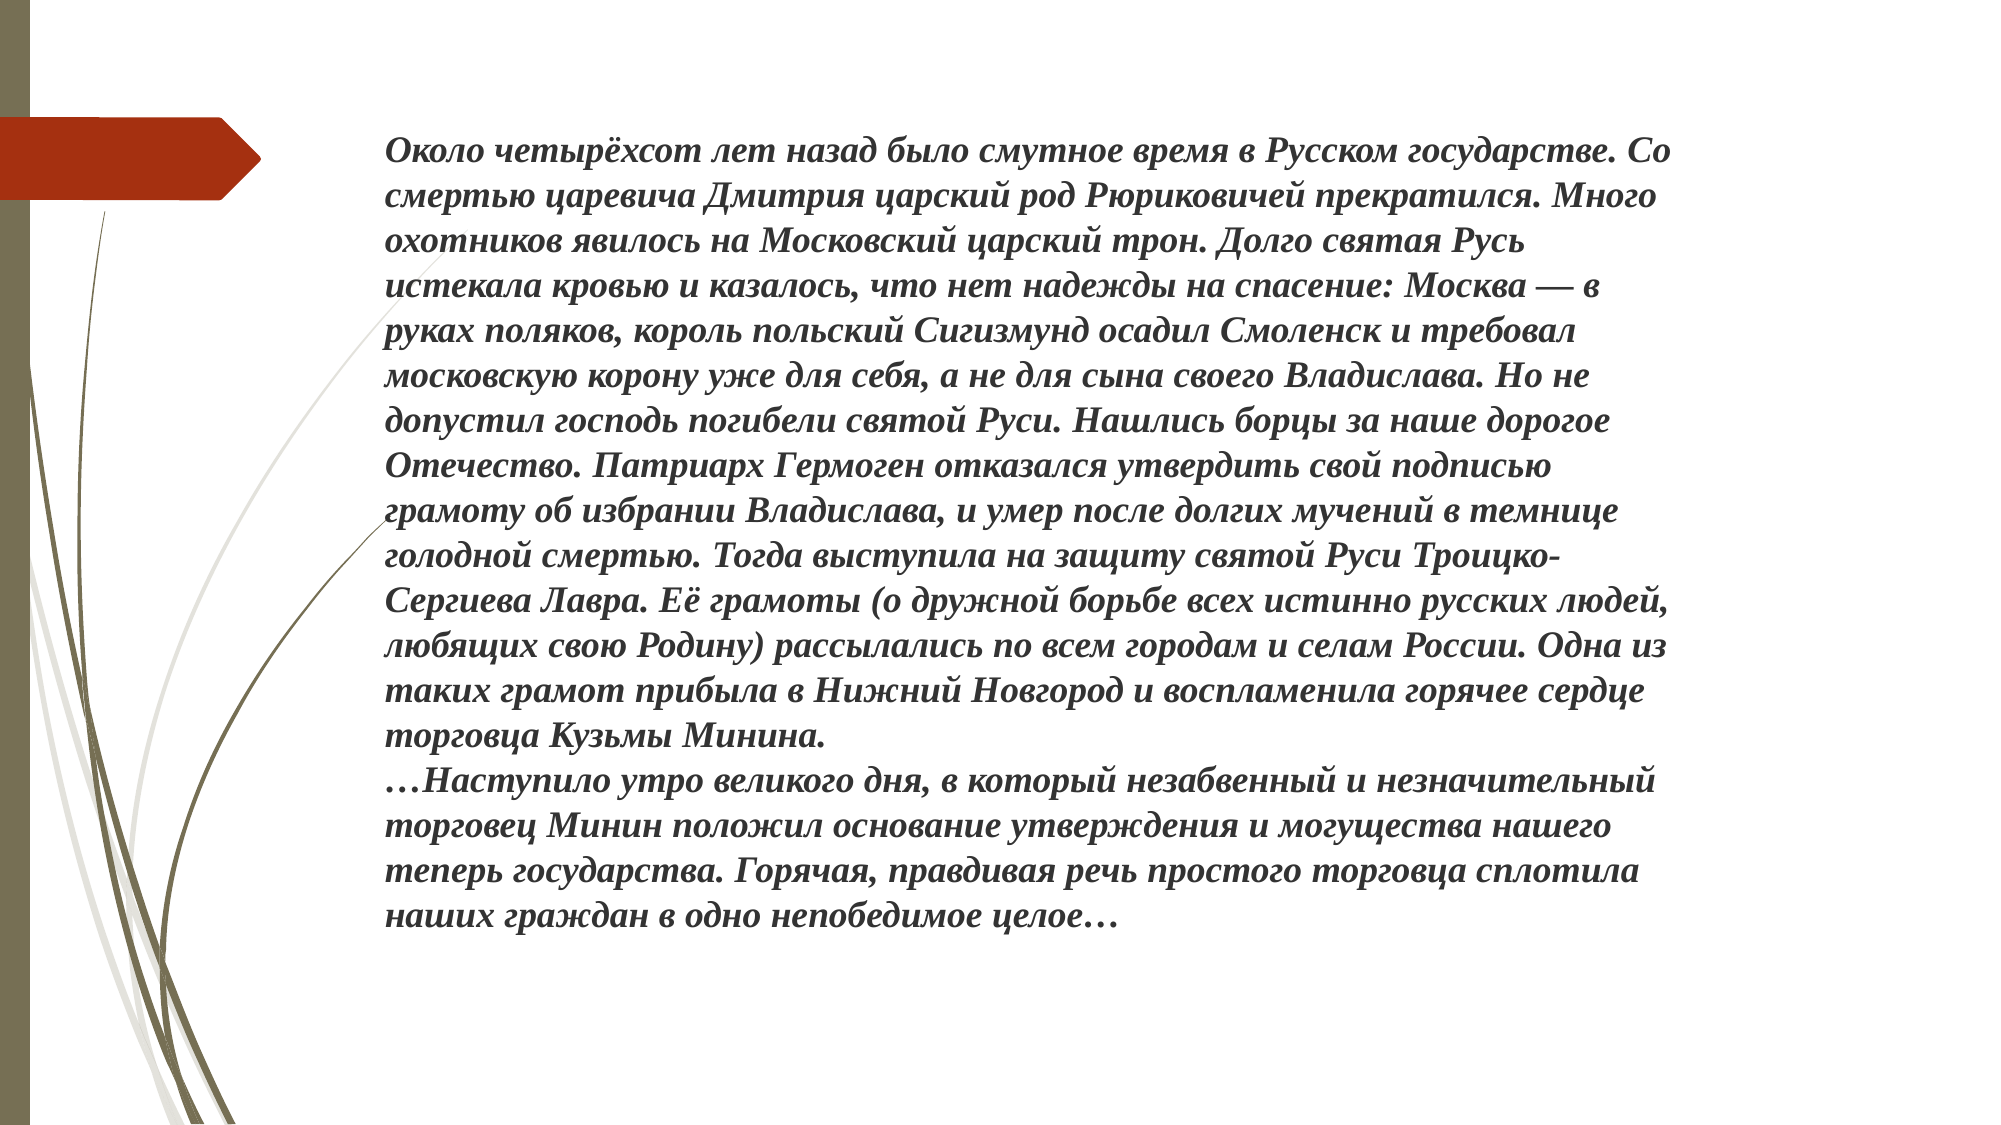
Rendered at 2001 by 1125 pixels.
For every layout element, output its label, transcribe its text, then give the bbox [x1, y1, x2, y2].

text_box Около четырёхсот лет назад было смутное время в Русском государстве. Со смертью царевича Дмитрия царский род Рюриковичей прекратился. Много охотников явилось на Московский царский трон. Долго святая Русь истекала кровью и казалось, что нет надежды на спасение: Москва — в руках поляков, король польский Сигизмунд осадил Смоленск и требовал московскую корону уже для себя, а не для сына своего Владислава. Но не допустил господь погибели святой Руси. Нашлись борцы за наше дорогое Отечество. Патриарх Гермоген отказался утвердить свой подписью грамоту об избрании Владислава, и умер после долгих мучений в темнице голодной смертью. Тогда выступила на защиту святой Руси Троицко-Сергиева Лавра. Её грамоты (о дружной борьбе всех истинно русских людей, любящих свою Родину) рассылались по всем городам и селам России. Одна из таких грамот прибыла в Нижний Новгород и воспламенила горячее сердце торговца Кузьмы Минина. …Наступило утро великого дня, в который незабвенный и незначительный торговец Минин положил основание утверждения и могущества нашего теперь государства. Горячая, правдивая речь простого торговца сплотила наших граждан в одно непобедимое целое… [370, 117, 1693, 943]
